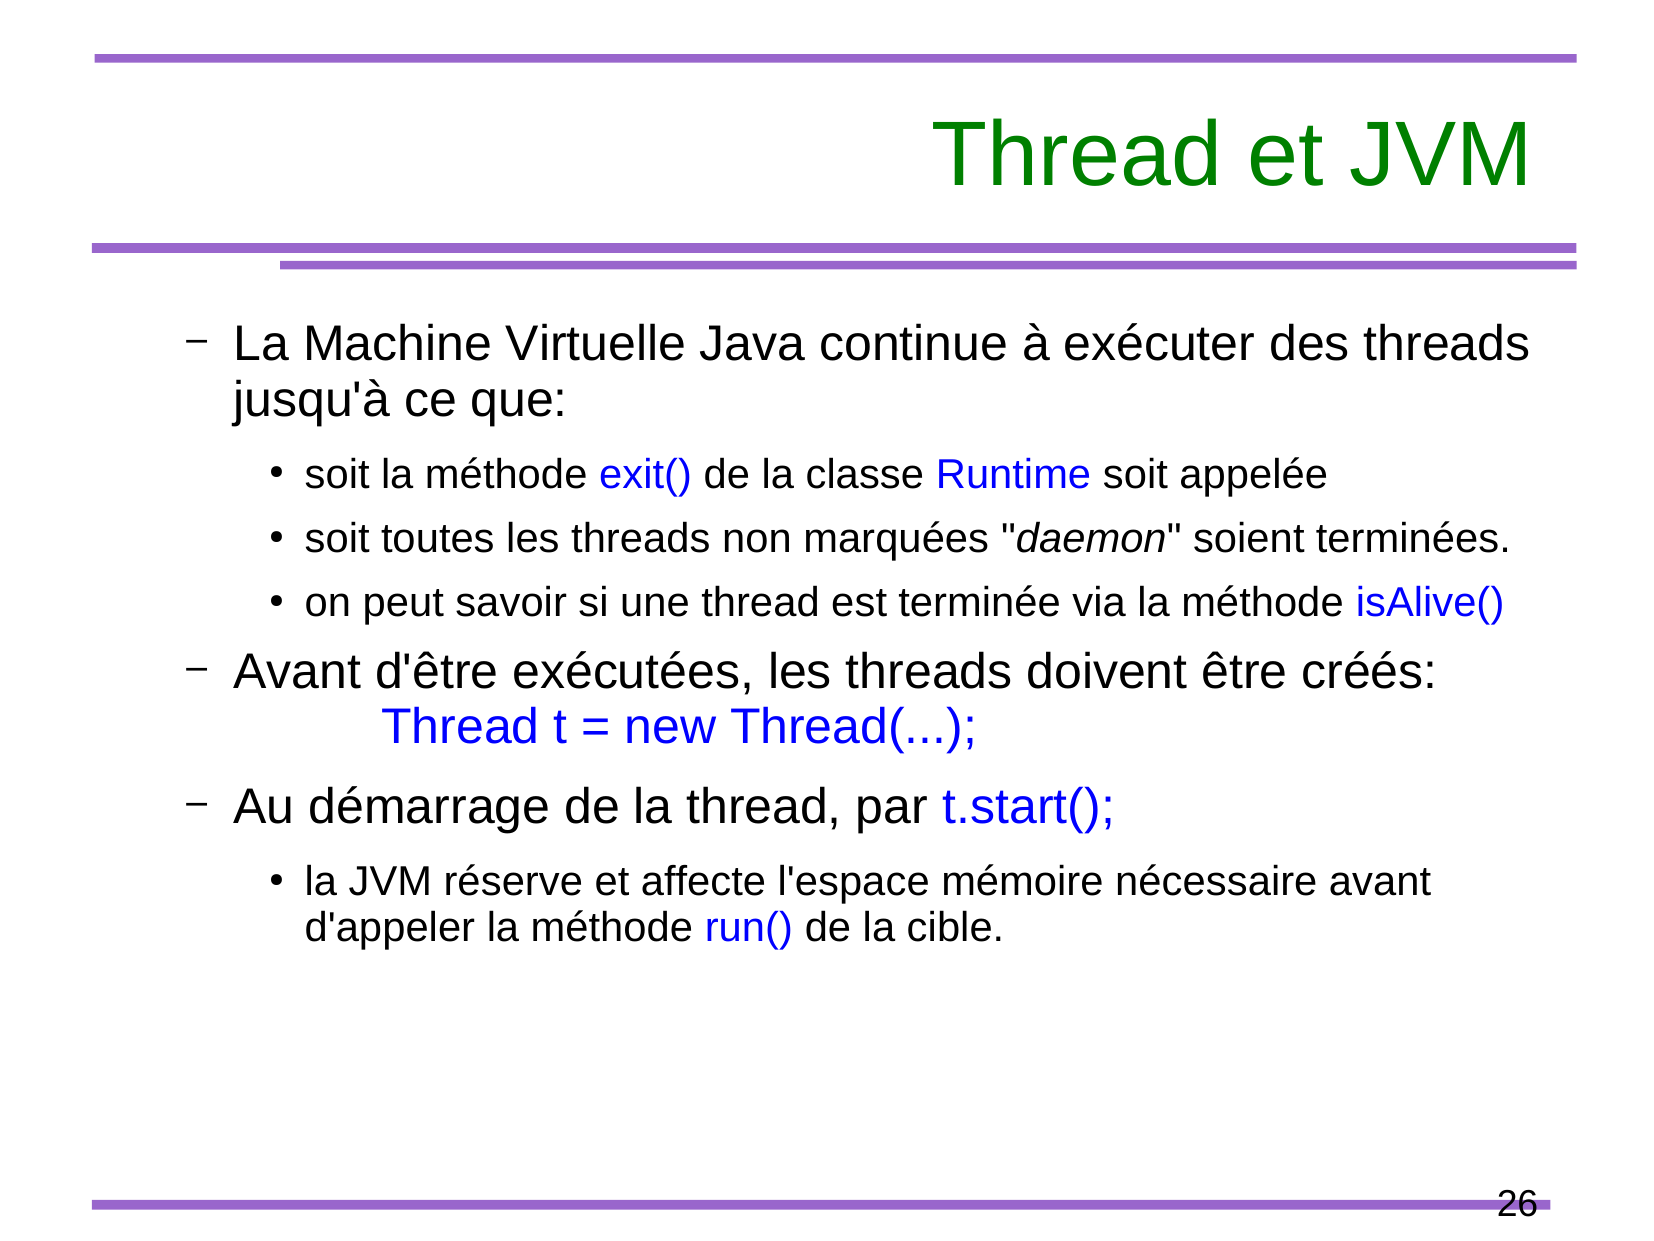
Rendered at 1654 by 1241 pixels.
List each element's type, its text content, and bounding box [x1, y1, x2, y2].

list La Machine Virtuelle Java continue à exécuter des threads jusqu'à ce que: soit la méthode exit() de la classe Runtime soit appelée soit toutes les threads non marquées "daemon" soient terminées. on peut savoir si une thread est terminée via la méthode isAlive() Avant d'être exécutées, les threads doivent être créés: Thread t = new Thread(...); Au démarrage de la thread, par t.start(); la JVM réserve et affecte l'espace mémoire nécessaire avant d'appeler la méthode run() de la cible. [92, 315, 1563, 1163]
title Thread et JVM [121, 49, 1534, 257]
